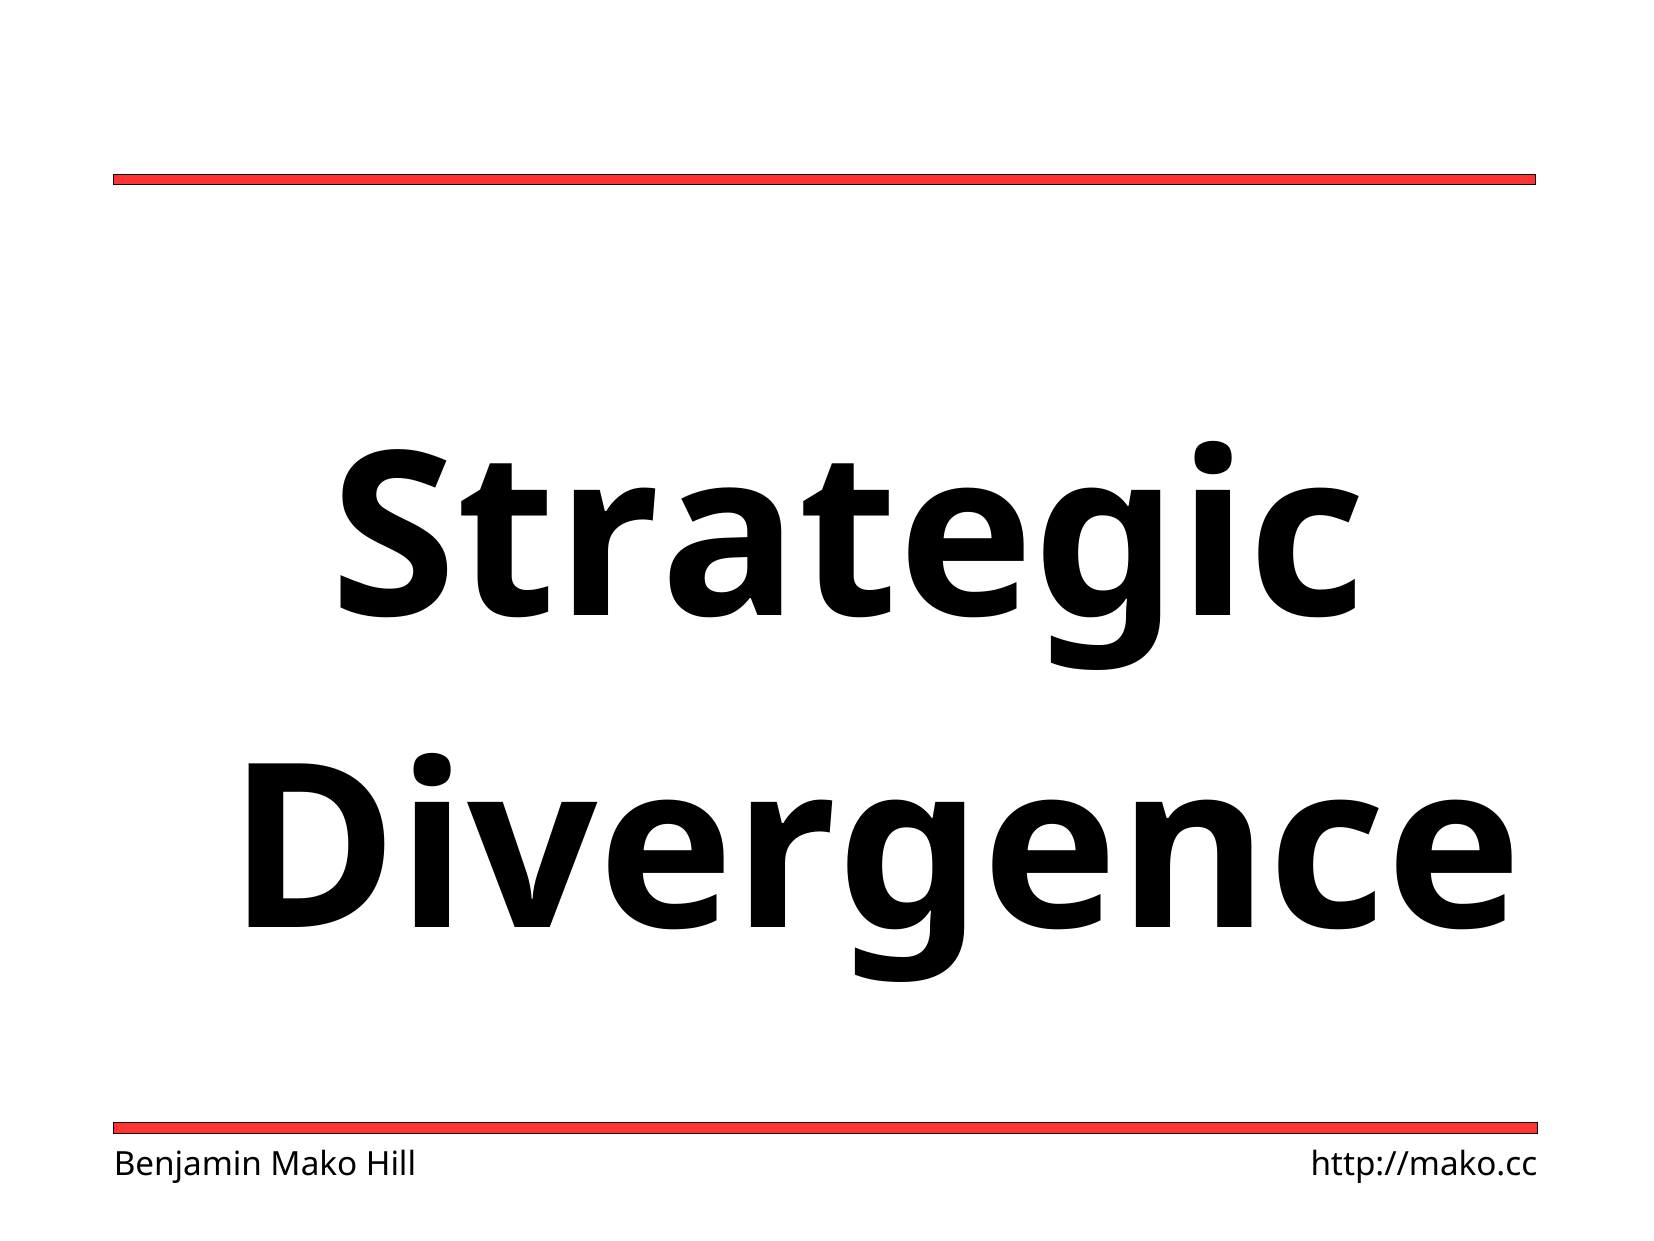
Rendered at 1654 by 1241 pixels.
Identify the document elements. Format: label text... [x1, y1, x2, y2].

list Strategic Divergence [141, 370, 1538, 840]
